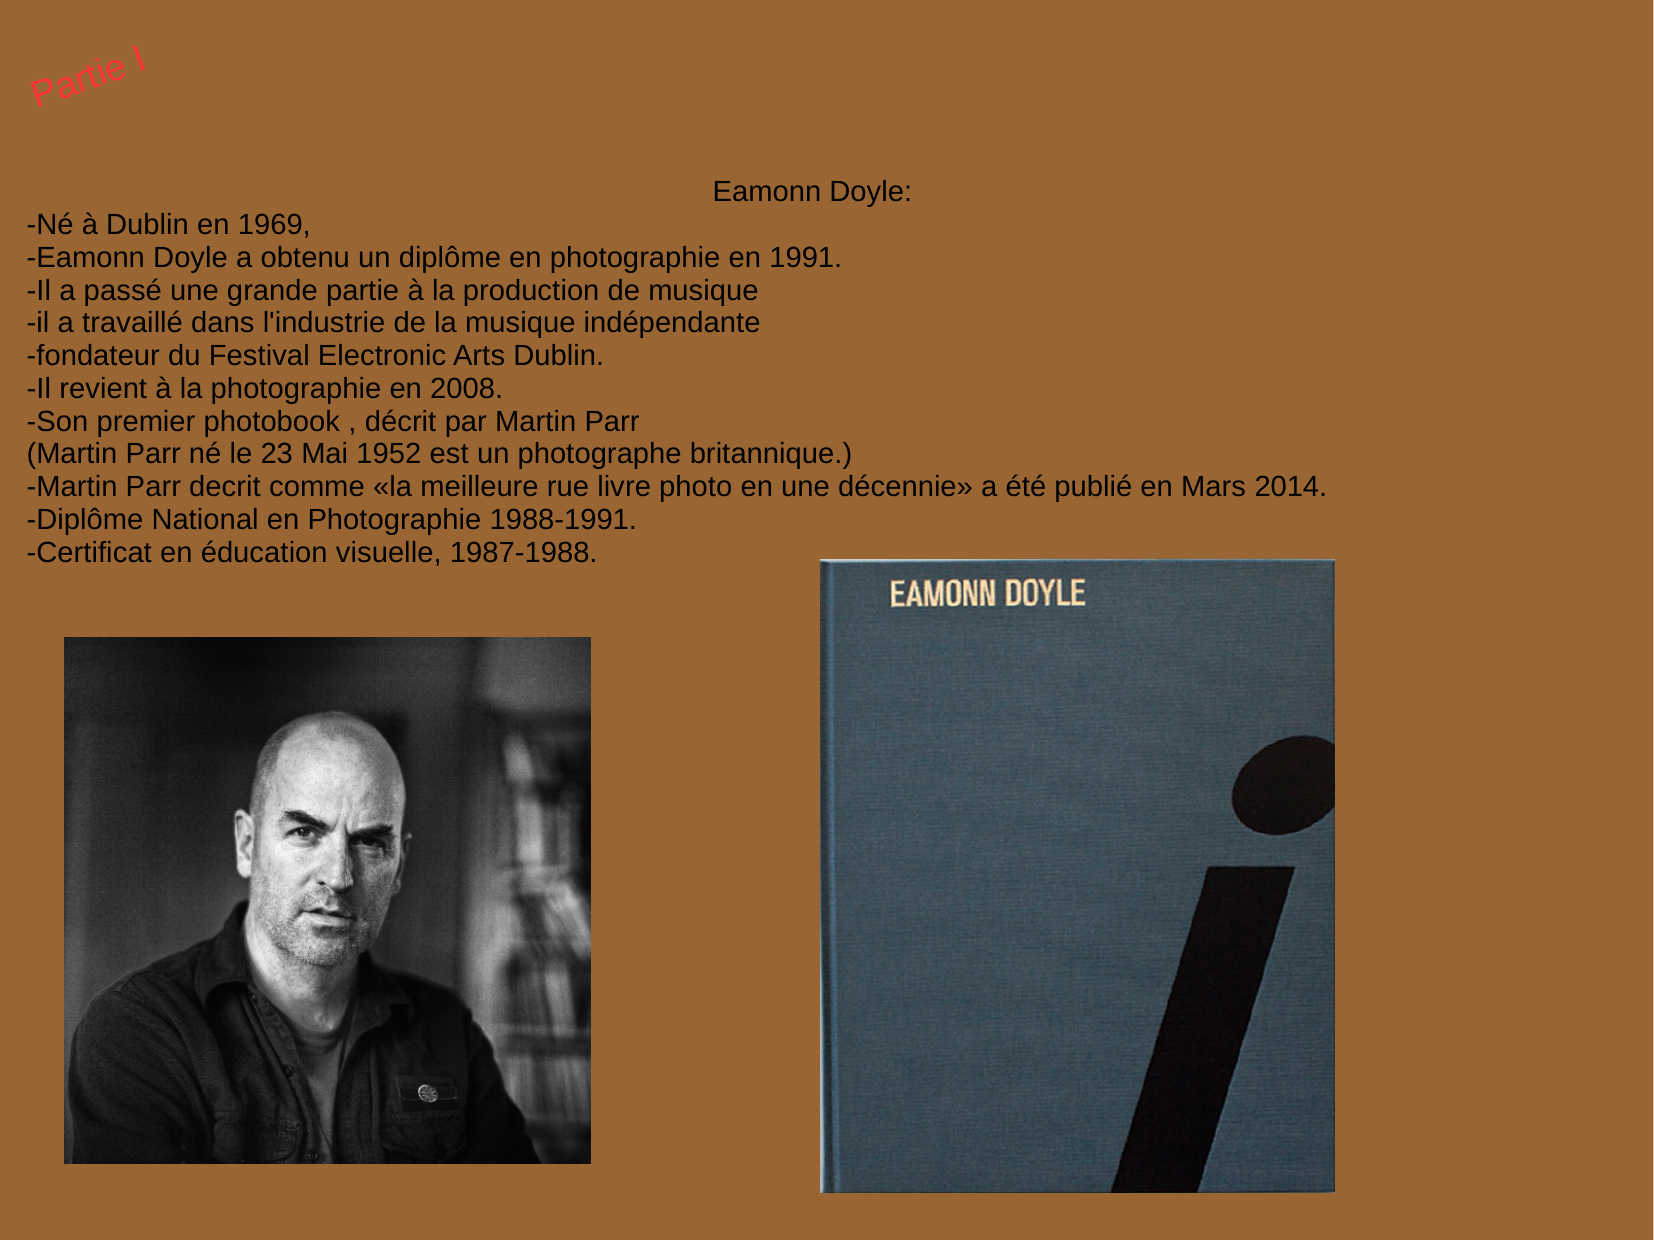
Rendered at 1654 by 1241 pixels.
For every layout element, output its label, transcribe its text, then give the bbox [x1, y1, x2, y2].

picture [64, 637, 591, 1164]
text_box Eamonn Doyle: -Né à Dublin en 1969, -Eamonn Doyle a obtenu un diplôme en photographie en 1991. -Il a passé une grande partie à la production de musique -il a travaillé dans l'industrie de la musique indépendante -fondateur du Festival Electronic Arts Dublin. -Il revient à la photographie en 2008. -Son premier photobook , décrit par Martin Parr (Martin Parr né le 23 Mai 1952 est un photographe britannique.) -Martin Parr decrit comme «la meilleure rue livre photo en une décennie» a été publié en Mars 2014. -Diplôme National en Photographie 1988-1991. -Certificat en éducation visuelle, 1987-1988. [11, 167, 1630, 609]
text_box Partie I [8, 20, 194, 168]
picture [820, 559, 1335, 1193]
